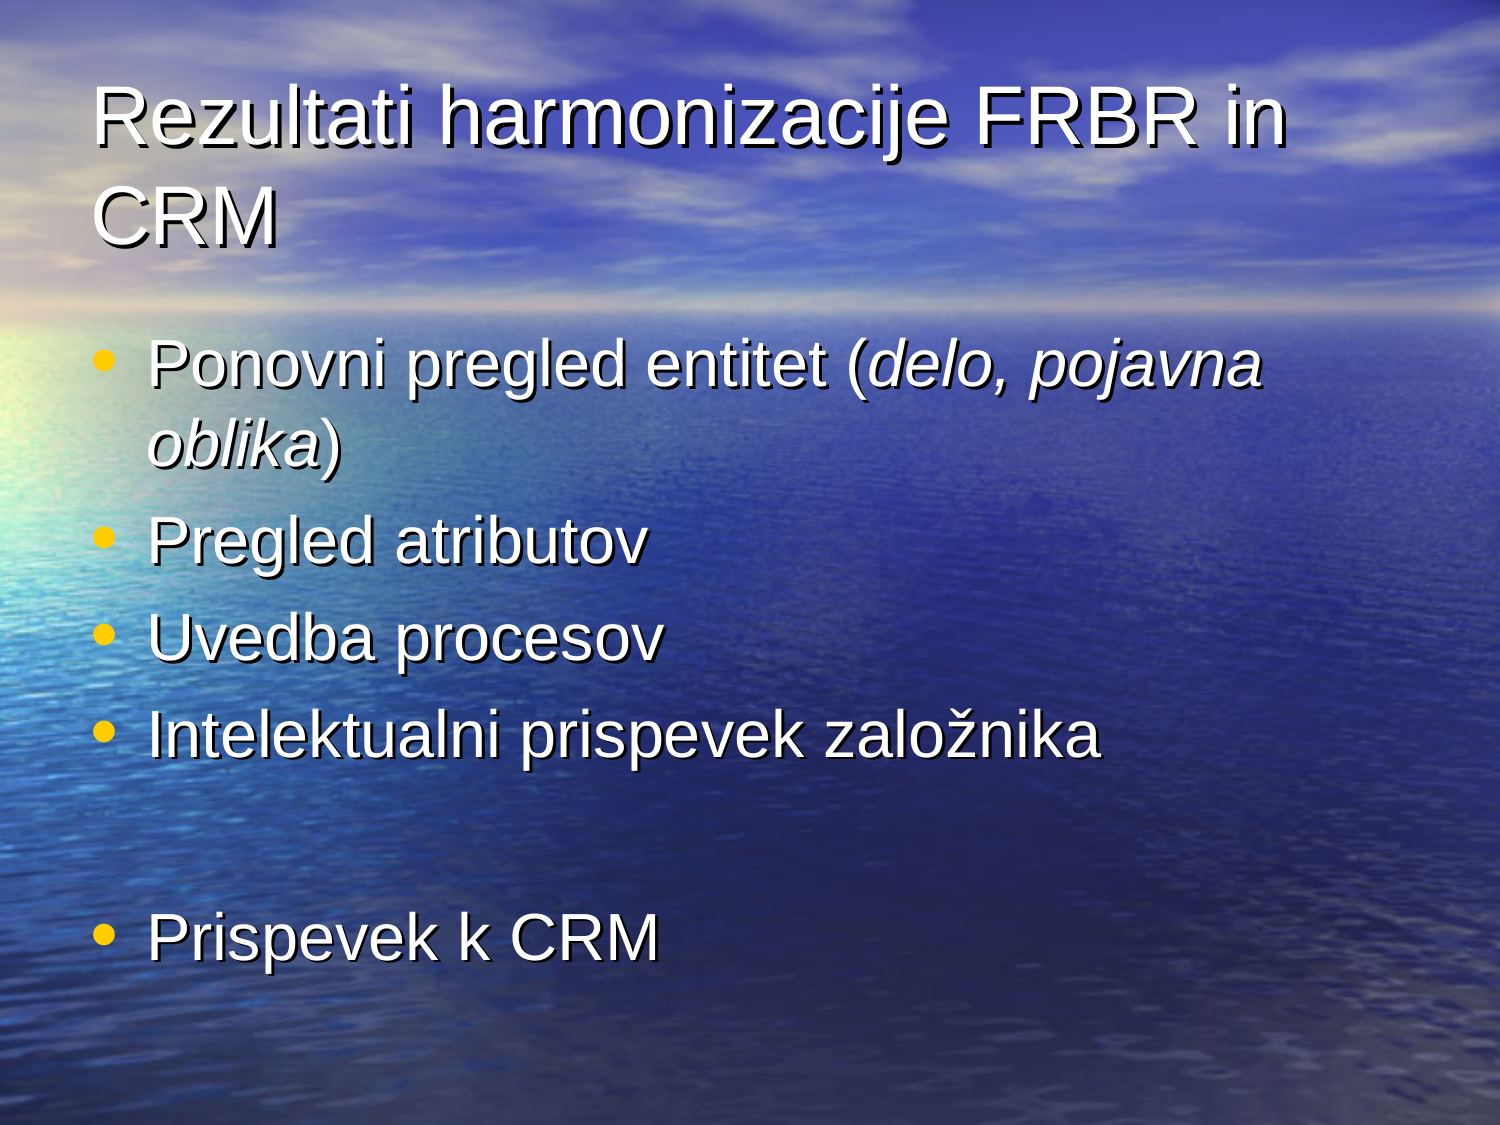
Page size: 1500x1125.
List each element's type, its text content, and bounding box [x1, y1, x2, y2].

picture [0, 0, 1500, 1125]
title Rezultati harmonizacije FRBR in CRM [75, 47, 1426, 276]
list Ponovni pregled entitet (delo, pojavna oblika) Pregled atributov Uvedba procesov Intelektualni prispevek založnika Prispevek k CRM [75, 312, 1426, 1077]
